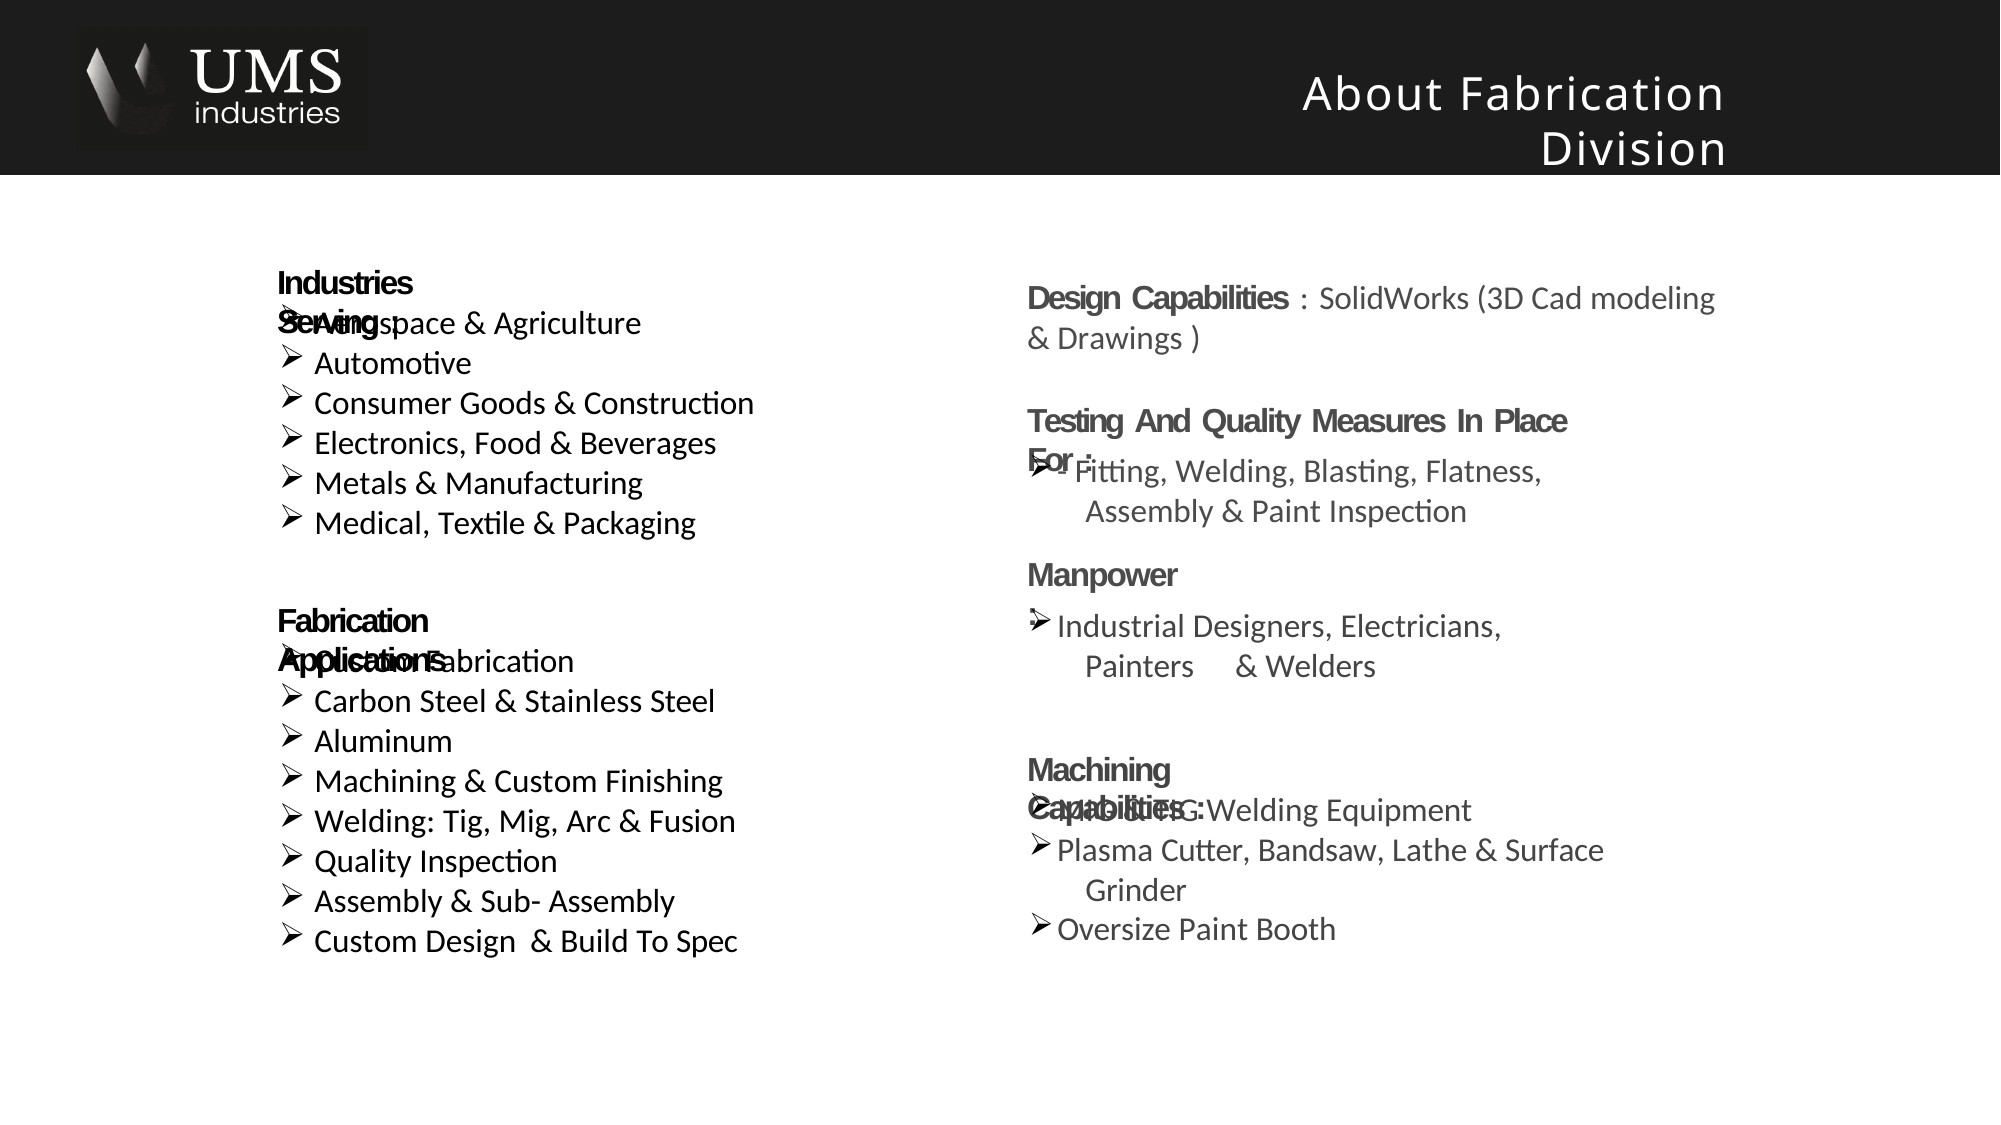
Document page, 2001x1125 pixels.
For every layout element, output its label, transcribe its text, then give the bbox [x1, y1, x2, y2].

text_box - Fitting, Welding, Blasting, Flatness, Assembly & Paint Inspection [1025, 447, 1545, 532]
picture [76, 27, 369, 150]
text_box About Fabrication Division [1287, 57, 1924, 128]
text_box [0, 0, 2000, 175]
text_box Industrial Designers, Electricians, Painters & Welders [1025, 601, 1618, 686]
text_box Machining Capabilities : [1026, 748, 1357, 785]
text_box MIG & TIG Welding Equipment Plasma Cutter, Bandsaw, Lathe & Surface Grinder Oversize Paint Booth [1025, 785, 1608, 951]
text_box Custom Fabrication Carbon Steel & Stainless Steel Aluminum Machining & Custom Finishing Welding: Tig, Mig, Arc & Fusion Quality Inspection Assembly & Sub- Assembly Custom Design & Build To Spec [275, 637, 739, 962]
text_box Aerospace & Agriculture Automotive Consumer Goods & Construction Electronics, Food & Beverages Metals & Manufacturing Medical, Textile & Packaging [275, 299, 759, 544]
text_box Fabrication Applications : [277, 600, 627, 637]
text_box & Drawings ) [1025, 314, 1202, 359]
text_box Testing And Quality Measures In Place For : [1026, 400, 1623, 442]
text_box Manpower : [1026, 554, 1199, 596]
text_box Industries Serving : [277, 262, 542, 299]
text_box Design Capabilities : [1026, 277, 1317, 319]
text_box SolidWorks (3D Cad modeling [1317, 274, 1721, 319]
